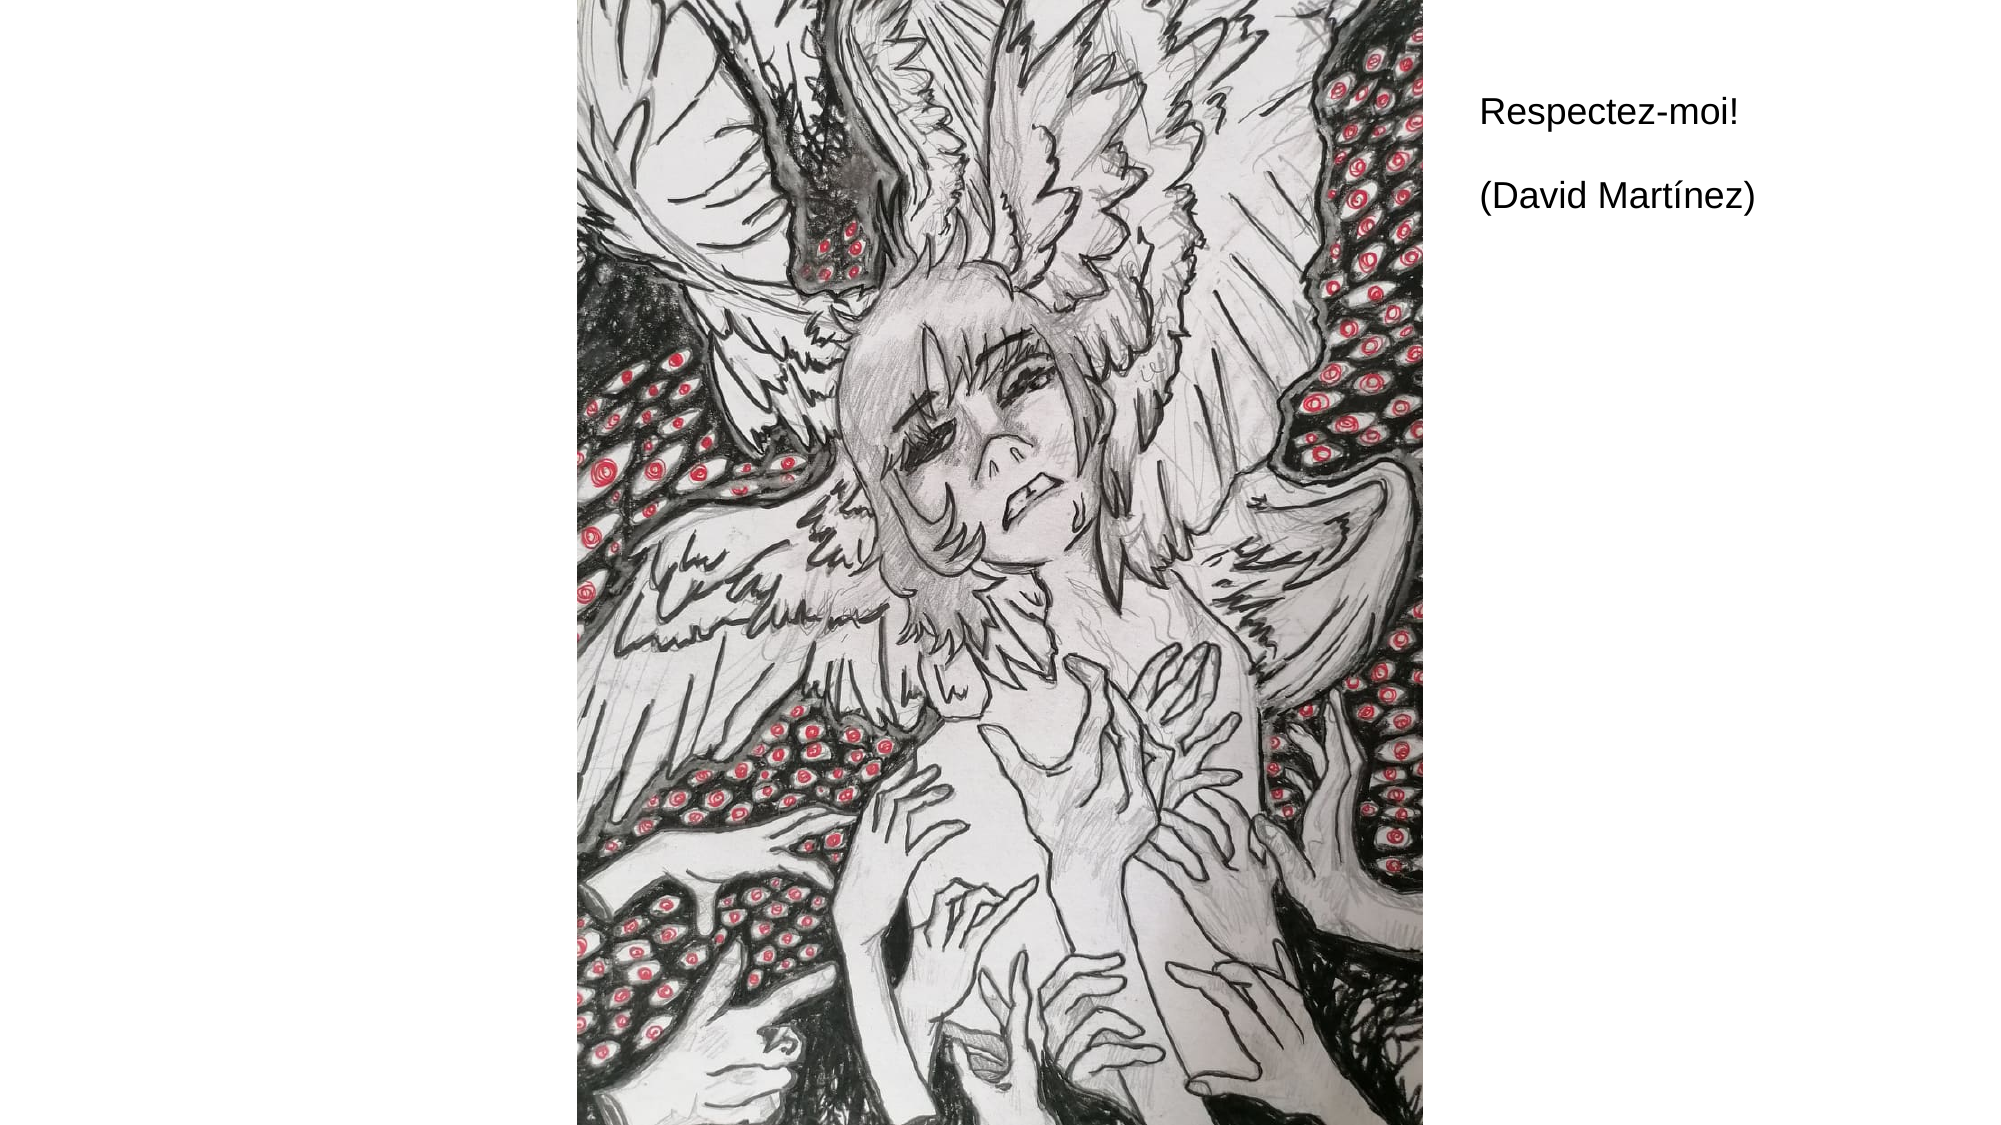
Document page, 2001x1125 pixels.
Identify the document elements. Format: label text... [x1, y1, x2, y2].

picture [577, 0, 1423, 1125]
text_box Respectez-moi! (David Martínez) [1464, 82, 1771, 224]
